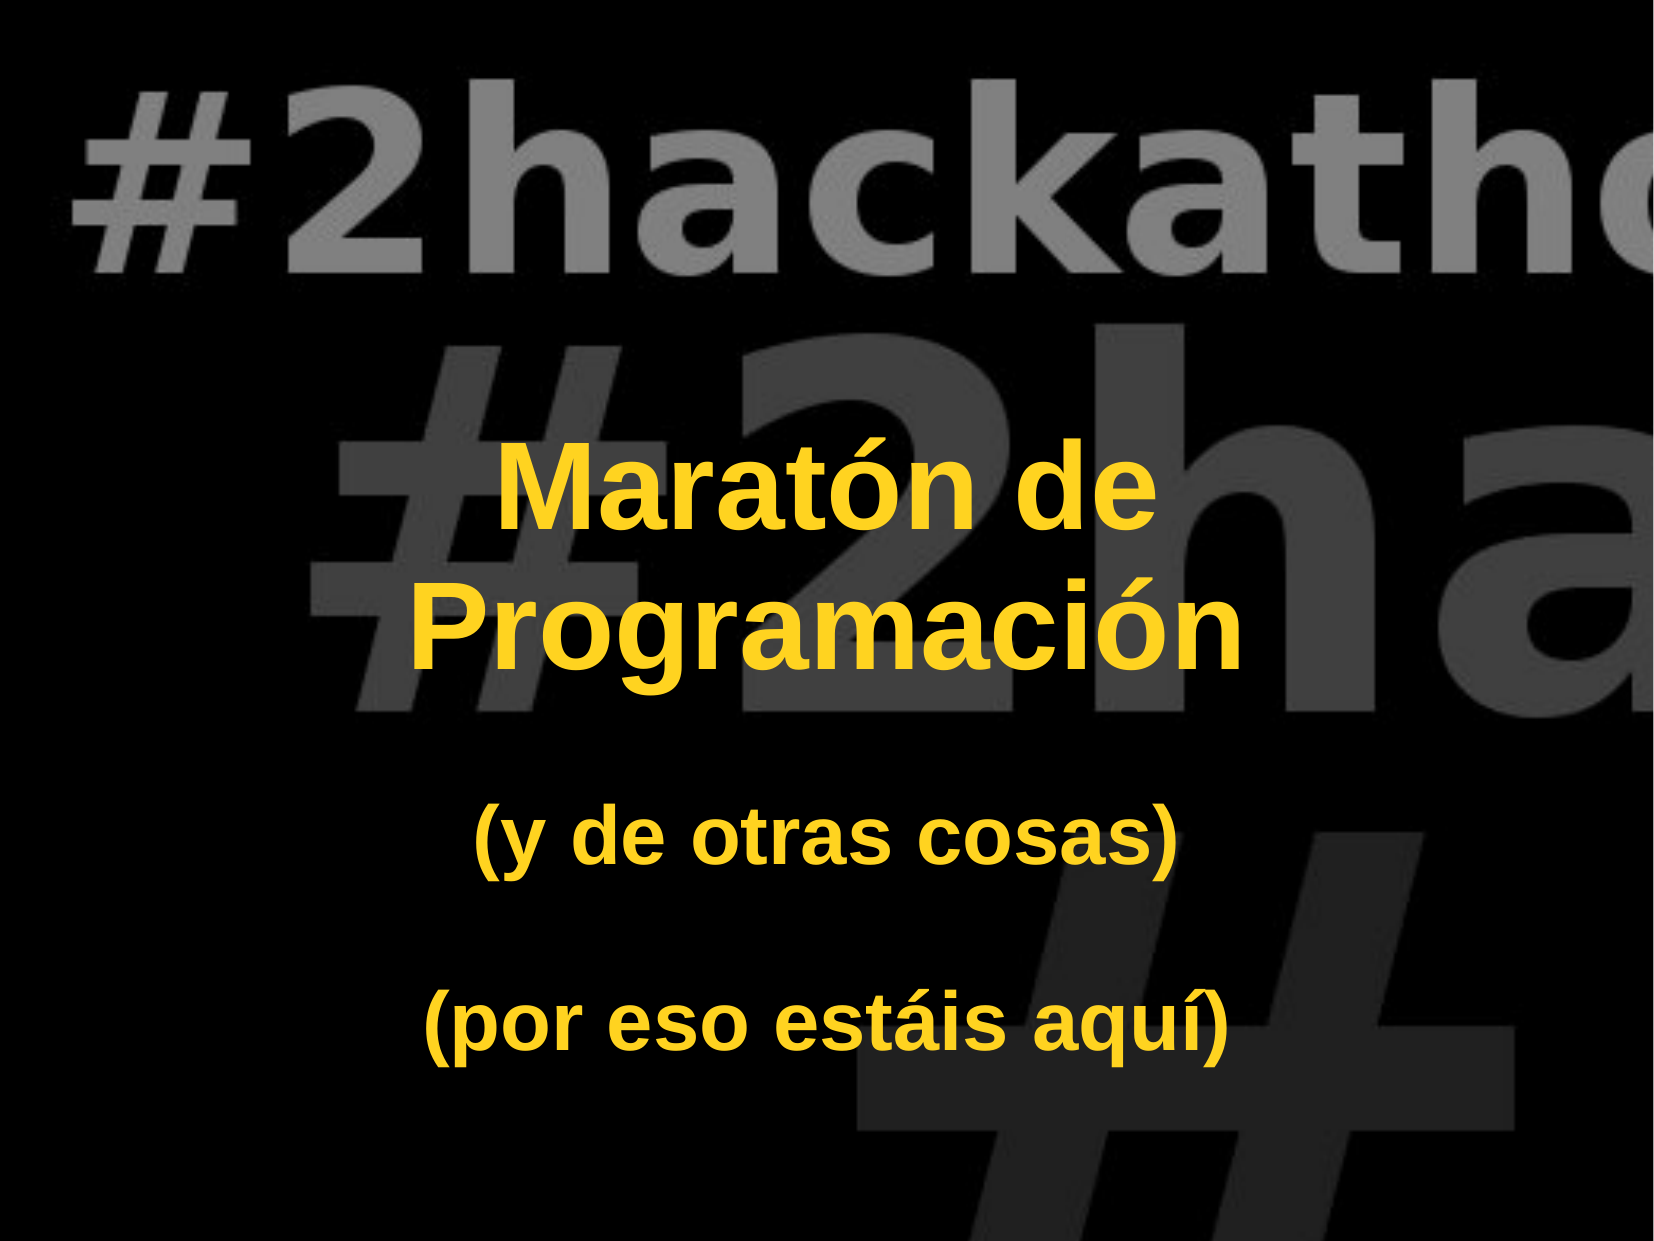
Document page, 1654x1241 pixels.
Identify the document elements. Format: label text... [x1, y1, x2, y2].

picture [0, 0, 1654, 1241]
subtitle Maratón de Programación (y de otras cosas) (por eso estáis aquí) [82, 0, 1571, 1162]
